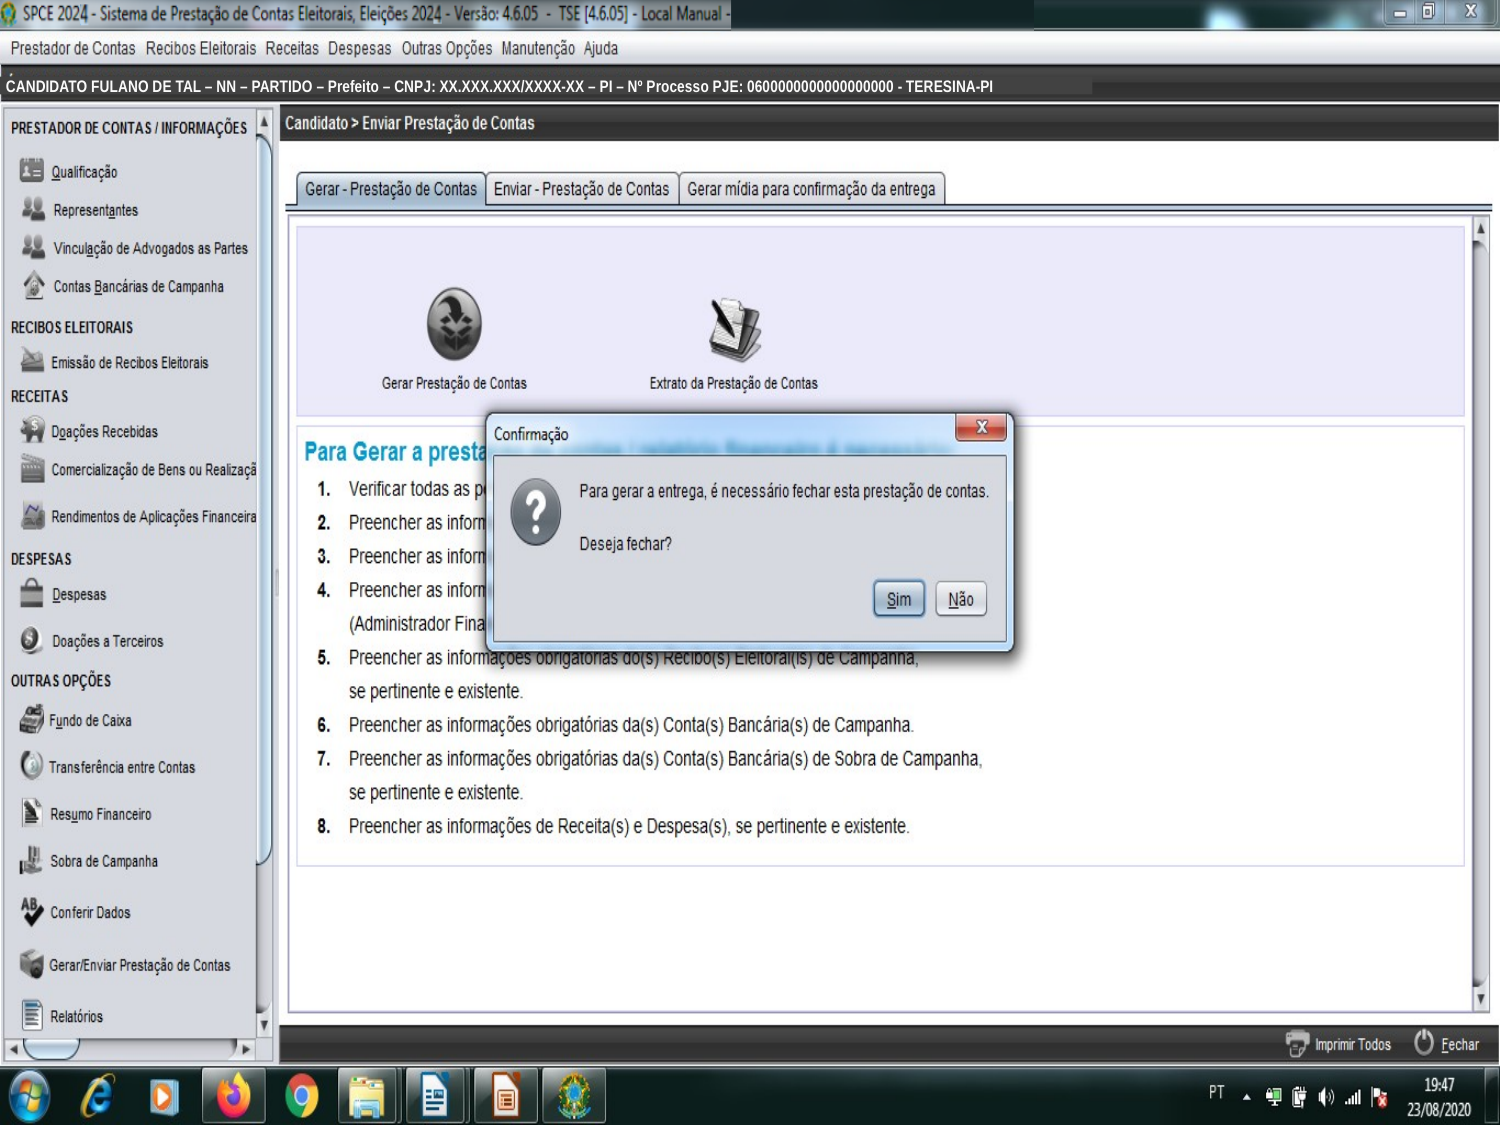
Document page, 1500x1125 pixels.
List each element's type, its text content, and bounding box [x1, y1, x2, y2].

text_box CANDIDATO FULANO DE TAL – NN – PARTIDO – Prefeito – CNPJ: XX.XXX.XXX/XXXX-XX – PI – Nº Processo PJE: 0600000000000000000 - TERESINA-PI [0, 76, 1093, 95]
picture [0, 0, 1500, 1125]
